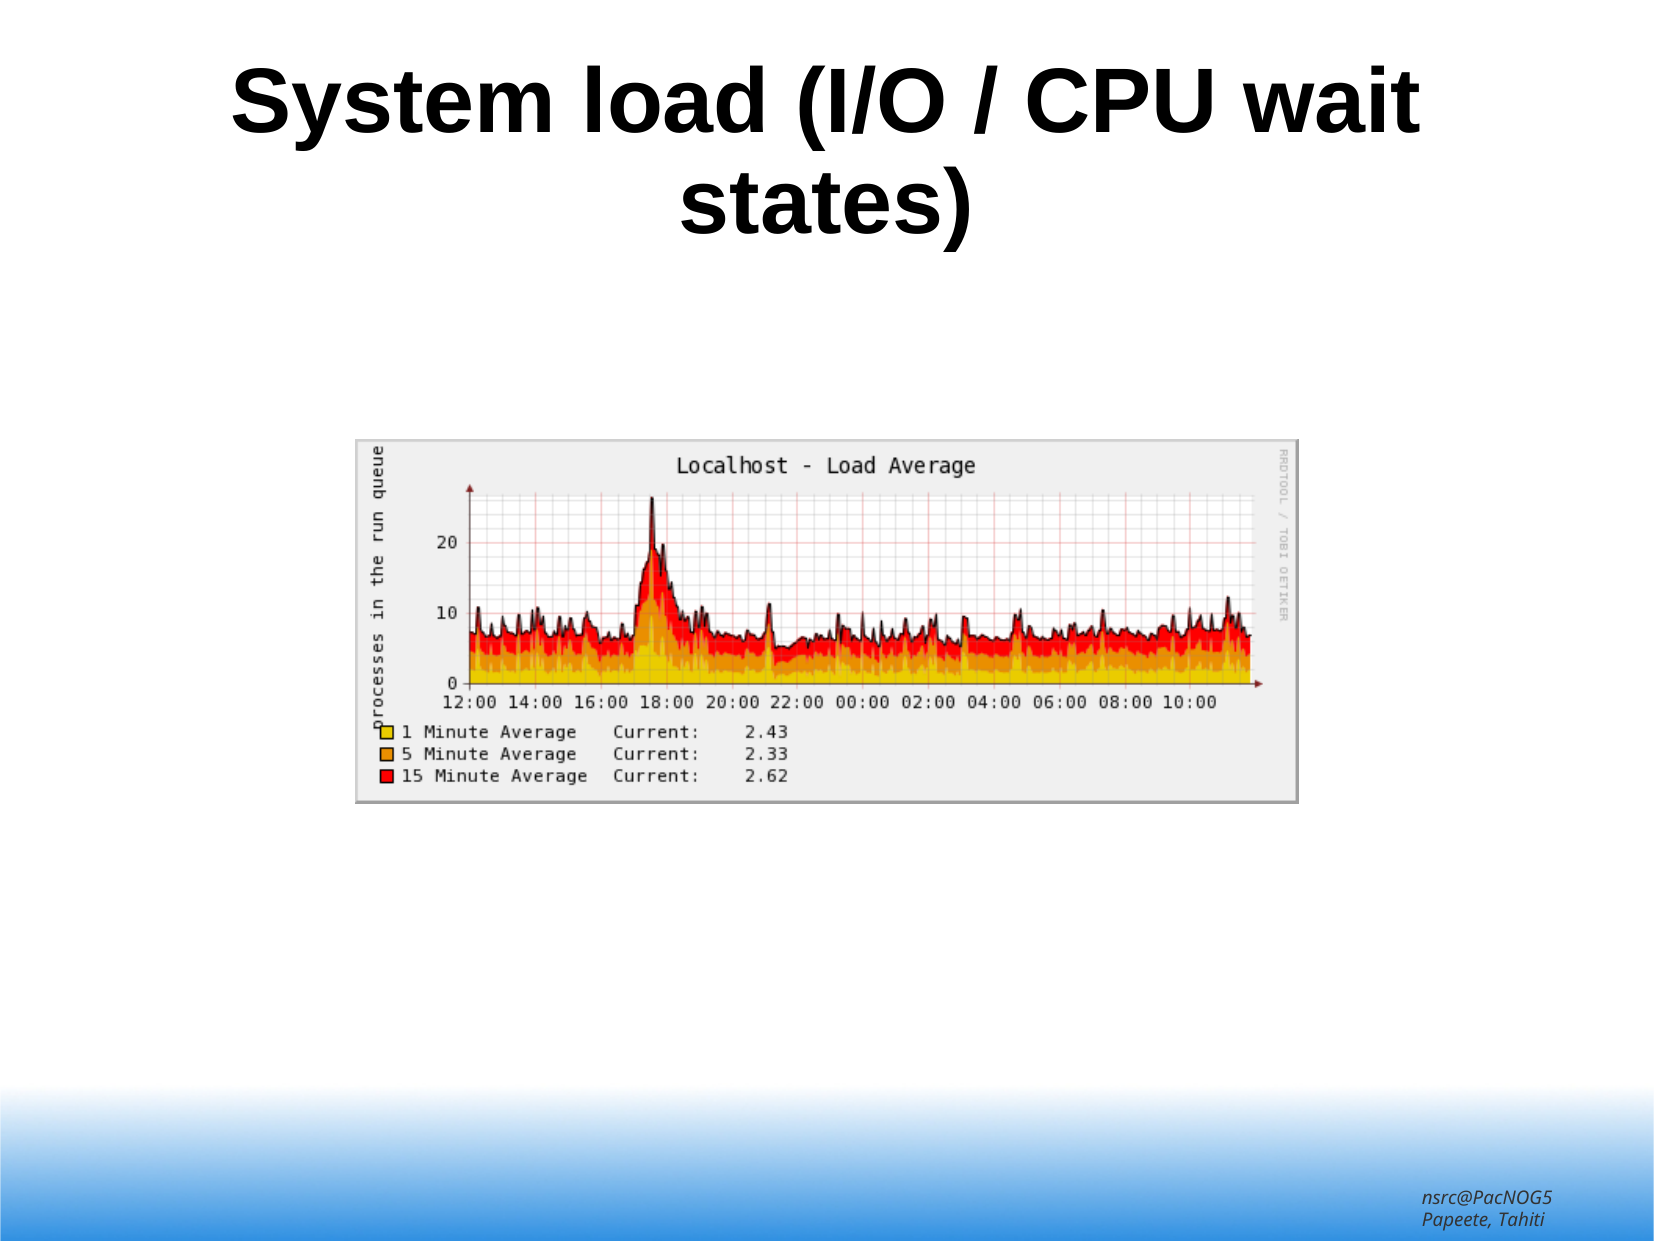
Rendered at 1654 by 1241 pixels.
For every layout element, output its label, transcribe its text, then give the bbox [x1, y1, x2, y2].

picture [0, 1083, 1654, 1241]
title System load (I/O / CPU wait states) [82, 51, 1571, 255]
picture [355, 439, 1299, 804]
